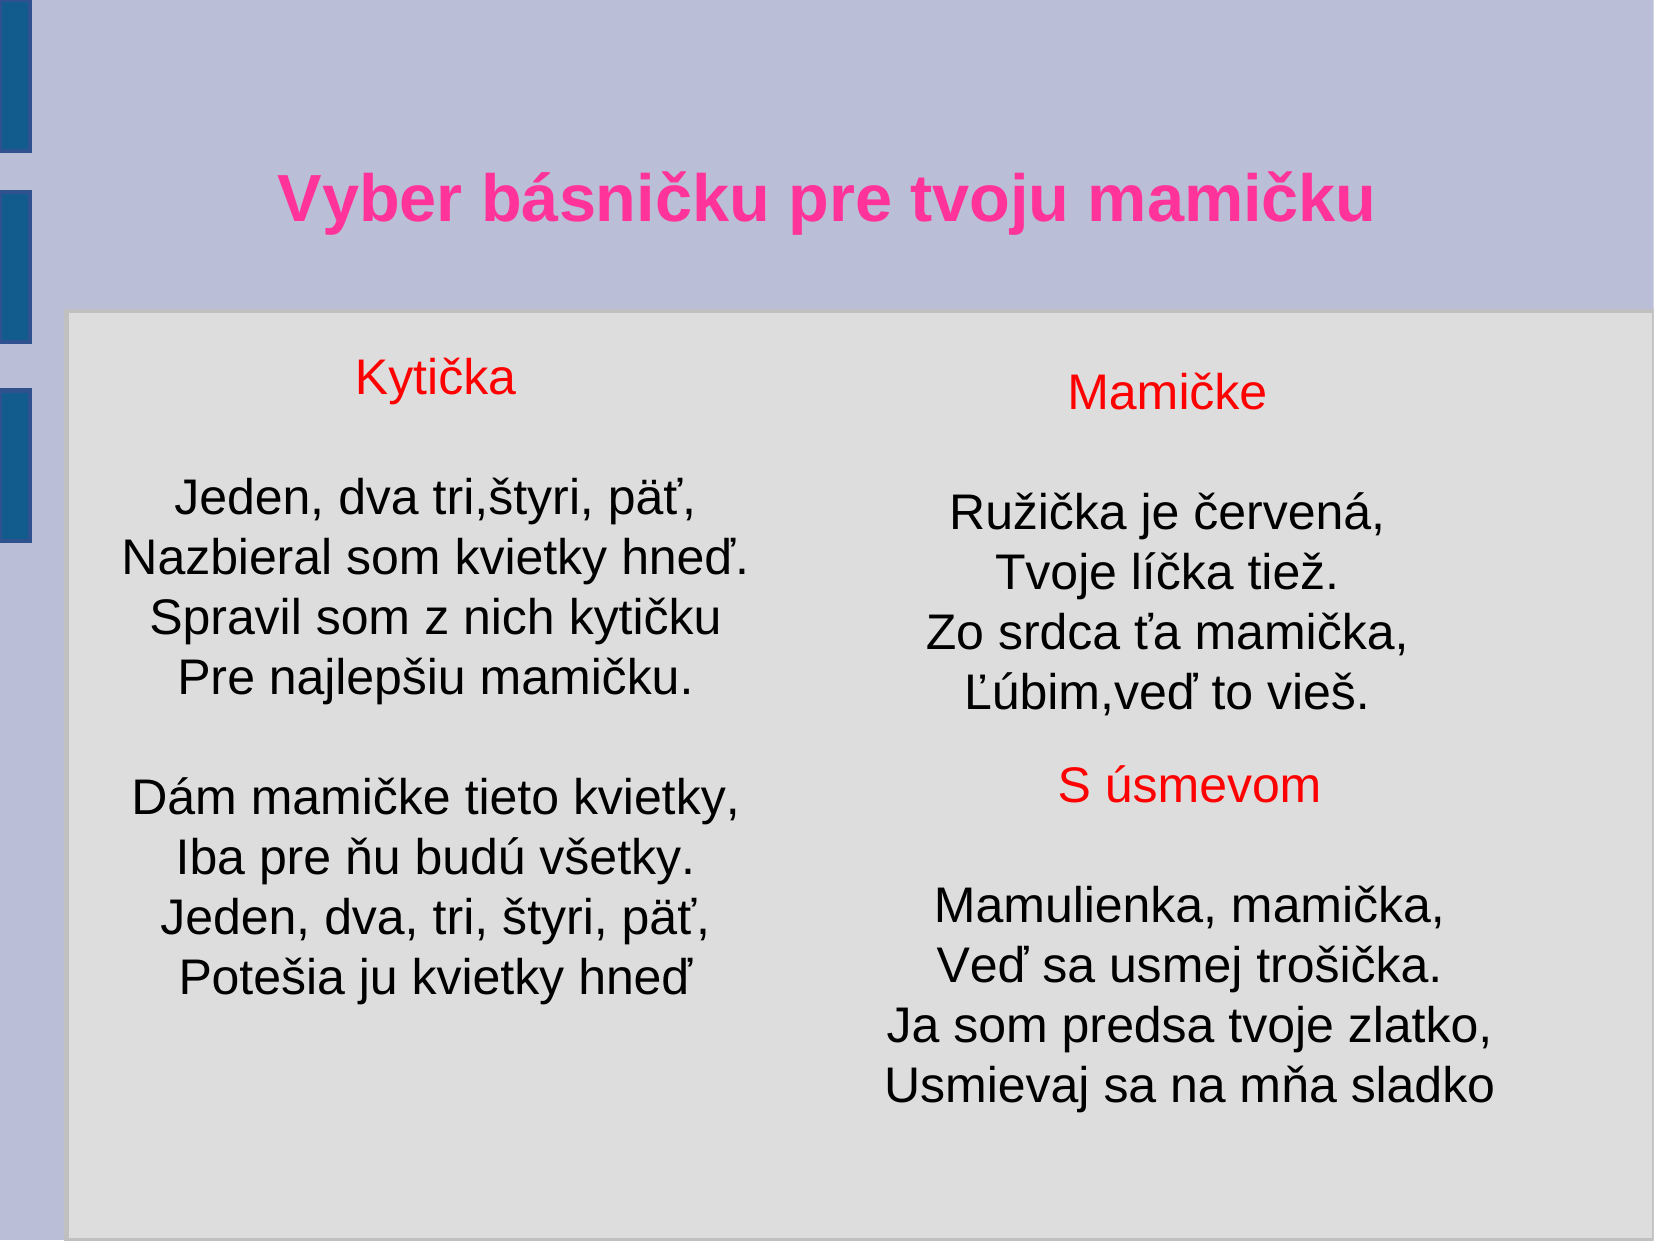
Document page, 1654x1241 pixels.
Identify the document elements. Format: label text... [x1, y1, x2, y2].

list Kytička Jeden, dva tri,štyri, päť, Nazbieral som kvietky hneď. Spravil som z nich kytičku Pre najlepšiu mamičku. Dám mamičke tieto kvietky, Iba pre ňu budú všetky. Jeden, dva, tri, štyri, päť, Potešia ju kvietky hneď [121, 344, 811, 1127]
list S úsmevom Mamulienka, mamička, Veď sa usmej trošička. Ja som predsa tvoje zlatko, Usmievaj sa na mňa sladko [845, 752, 1535, 1126]
list Mamičke Ružička je červená, Tvoje líčka tiež. Zo srdca ťa mamička, Ľúbim,veď to vieš. [822, 359, 1512, 733]
title Vyber básničku pre tvoju mamičku [121, 91, 1534, 299]
